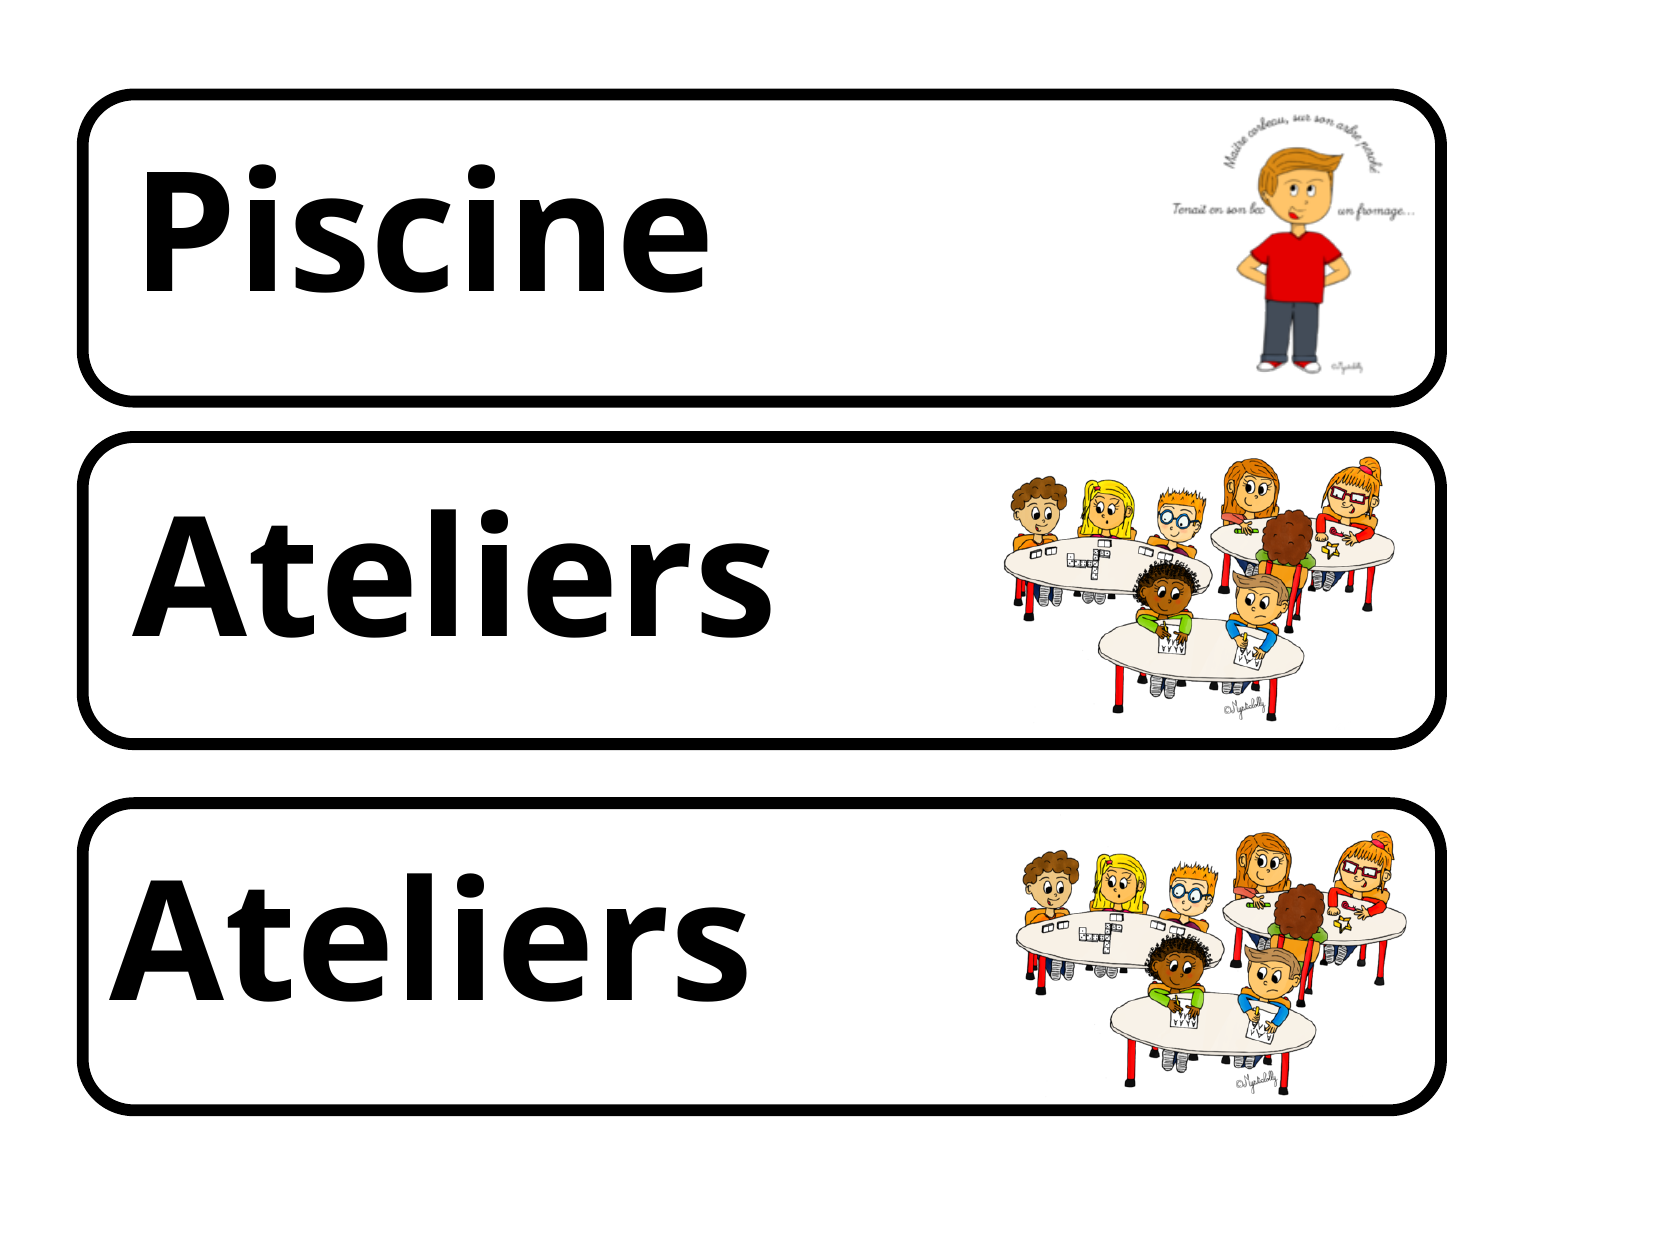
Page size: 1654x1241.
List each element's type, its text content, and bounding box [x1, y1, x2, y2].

text_box Piscine [118, 106, 863, 400]
picture [1003, 440, 1398, 733]
picture [1015, 814, 1410, 1107]
text_box Ateliers [94, 814, 1394, 1108]
picture [1169, 95, 1418, 378]
text_box Ateliers [118, 451, 1394, 745]
